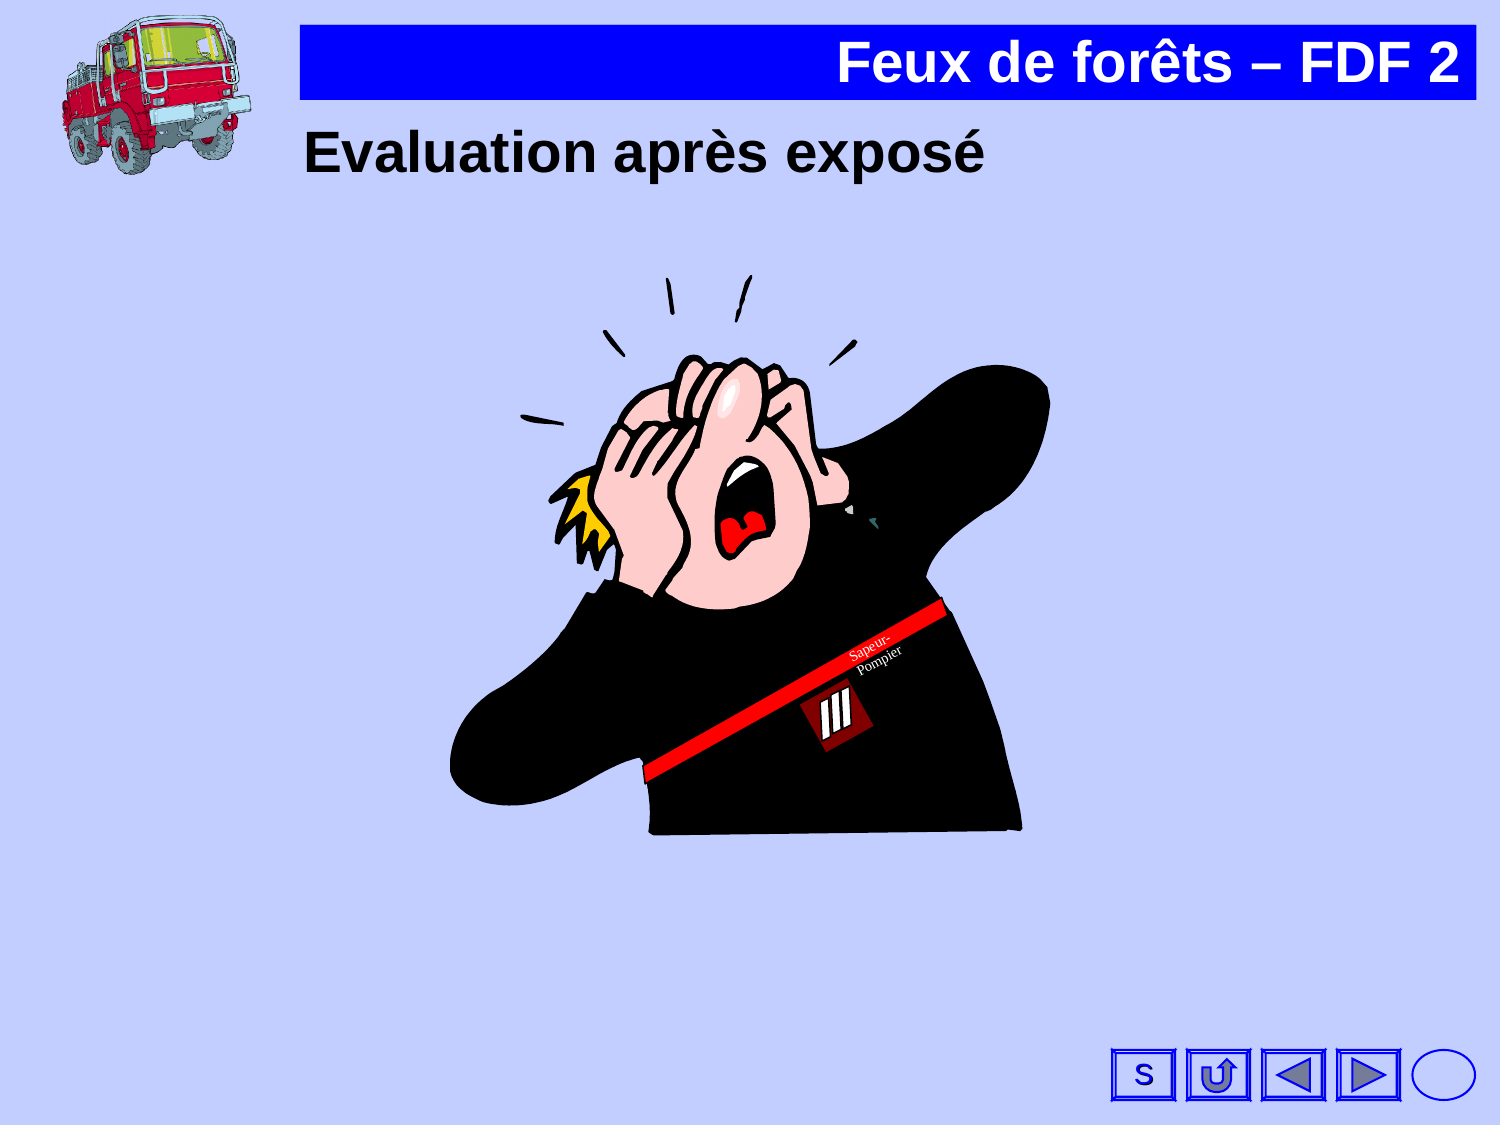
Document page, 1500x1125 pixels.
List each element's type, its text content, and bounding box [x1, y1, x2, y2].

text_box [520, 414, 564, 426]
text_box Evaluation après exposé [288, 112, 1003, 193]
text_box [450, 354, 1051, 836]
text_box Feux de forêts – FDF 2 [300, 24, 1477, 100]
text_box [665, 277, 675, 315]
text_box [602, 330, 626, 357]
text_box Sapeur-Pompier [829, 593, 961, 694]
text_box [1412, 1049, 1476, 1101]
text_box [829, 339, 858, 367]
text_box [734, 275, 753, 323]
